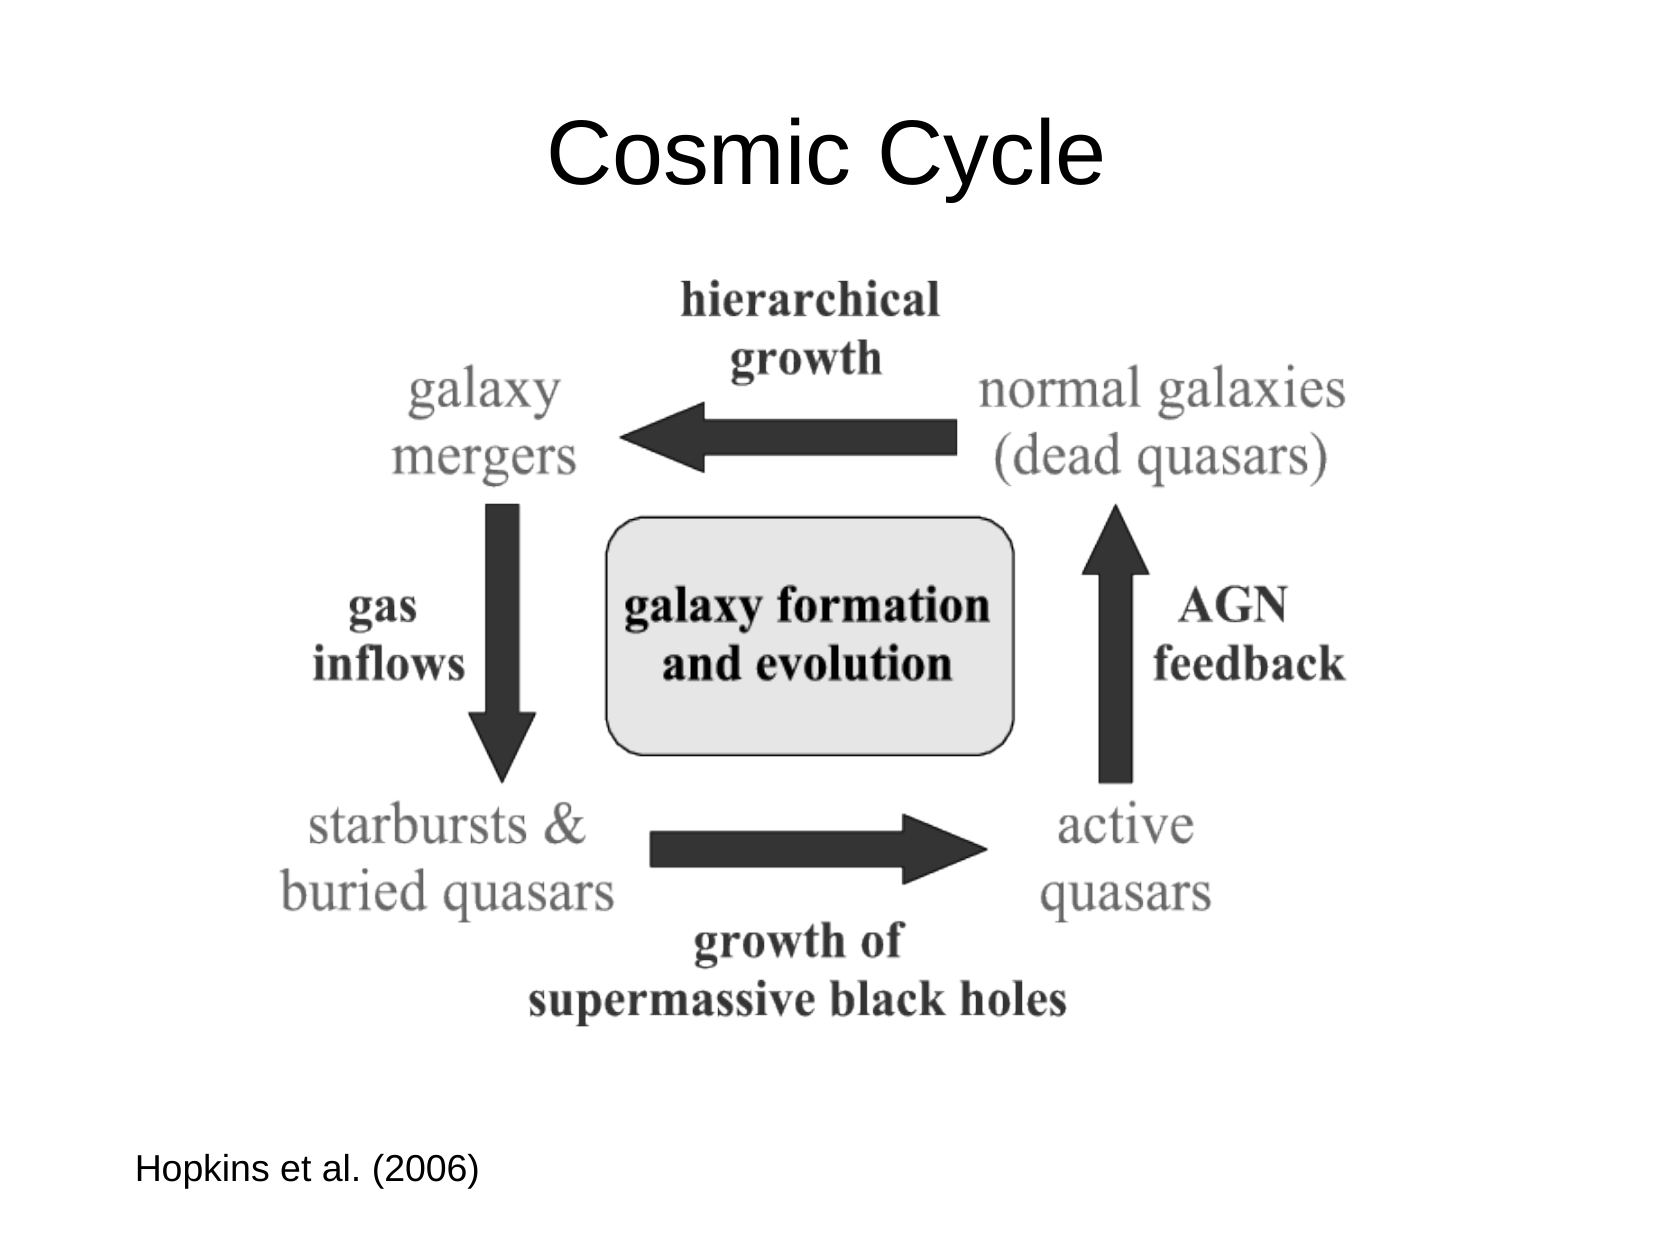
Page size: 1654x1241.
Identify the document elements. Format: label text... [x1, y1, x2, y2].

picture [267, 279, 1371, 1063]
title Cosmic Cycle [82, 49, 1571, 257]
text_box Hopkins et al. (2006) [120, 1140, 495, 1197]
